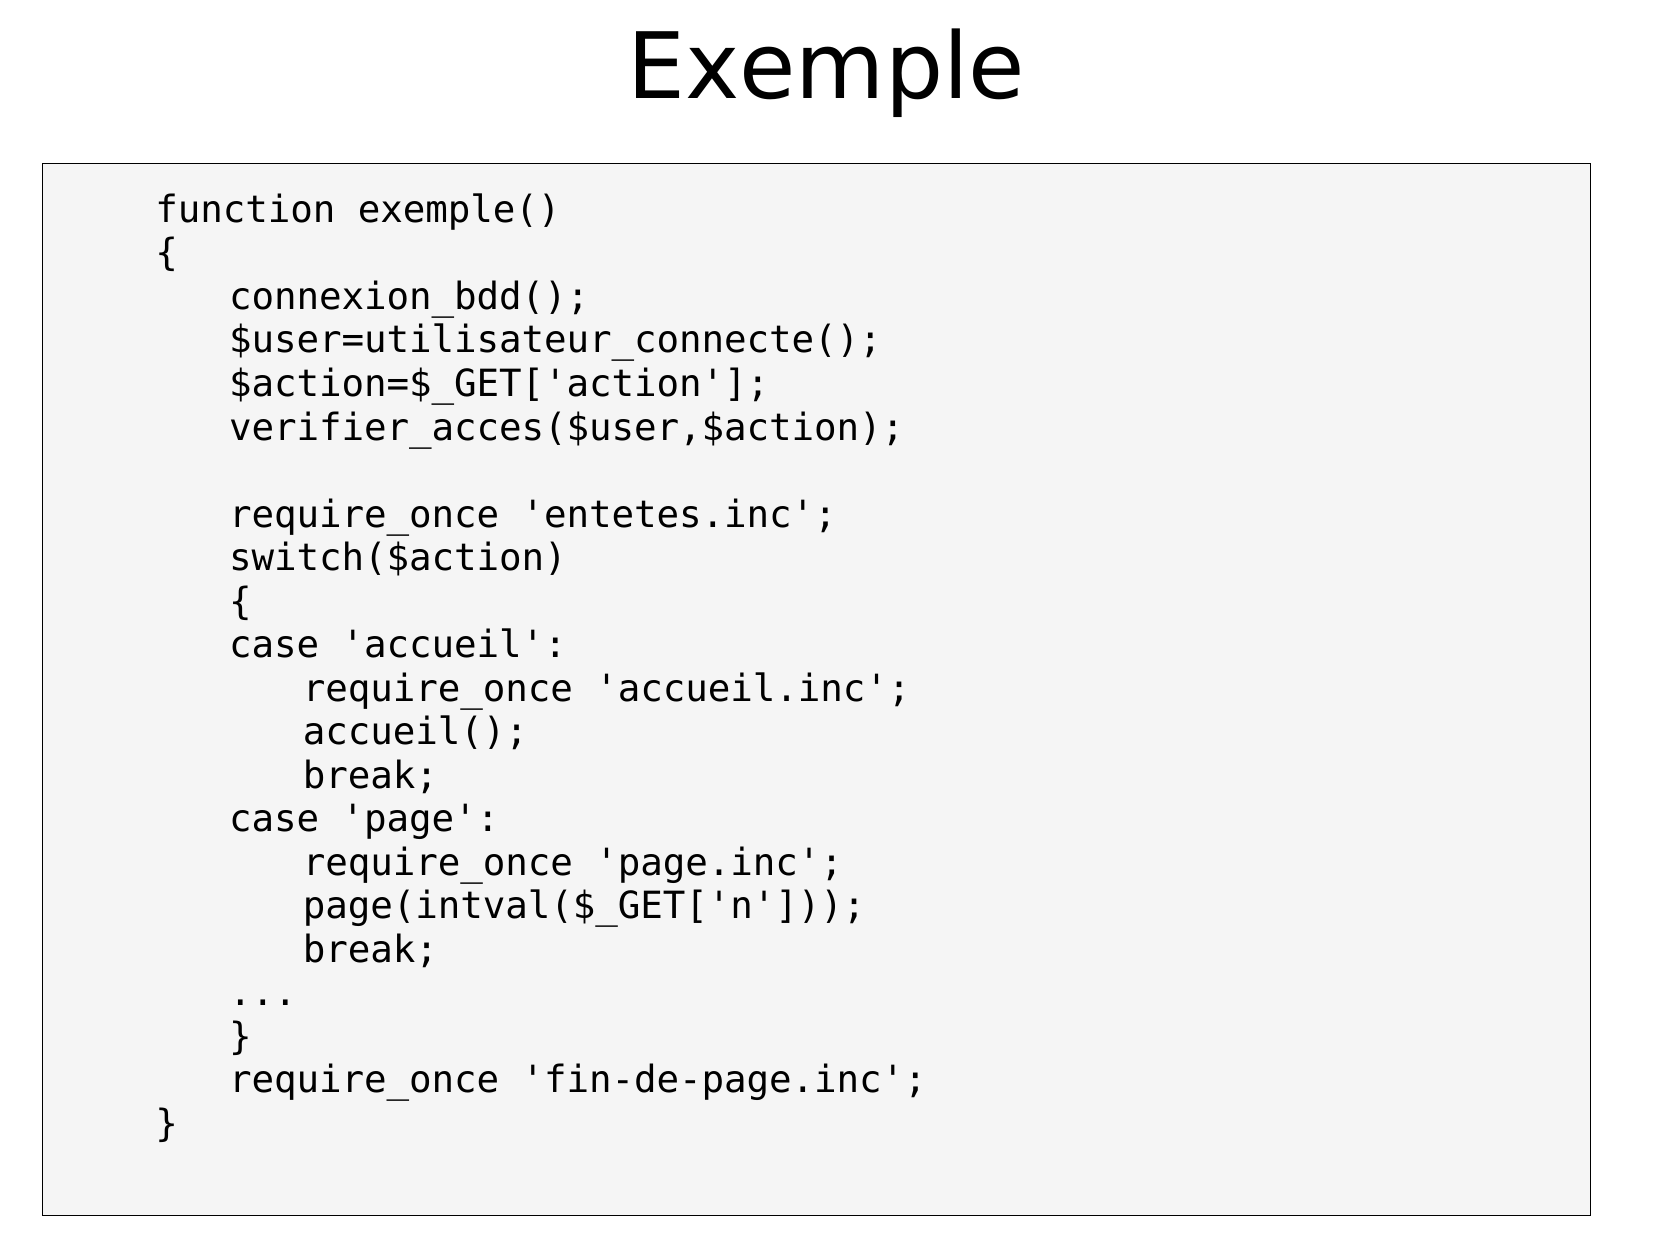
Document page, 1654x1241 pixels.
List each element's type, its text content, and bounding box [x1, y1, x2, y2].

title Exemple [0, 5, 1654, 128]
text_box function exemple() { connexion_bdd(); $user=utilisateur_connecte(); $action=$_GET['action']; verifier_acces($user,$action); require_once 'entetes.inc'; switch($action) { case 'accueil': require_once 'accueil.inc'; accueil(); break; case 'page': require_once 'page.inc'; page(intval($_GET['n'])); break; ... } require_once 'fin-de-page.inc'; } [155, 187, 968, 1189]
text_box [42, 163, 1591, 1216]
